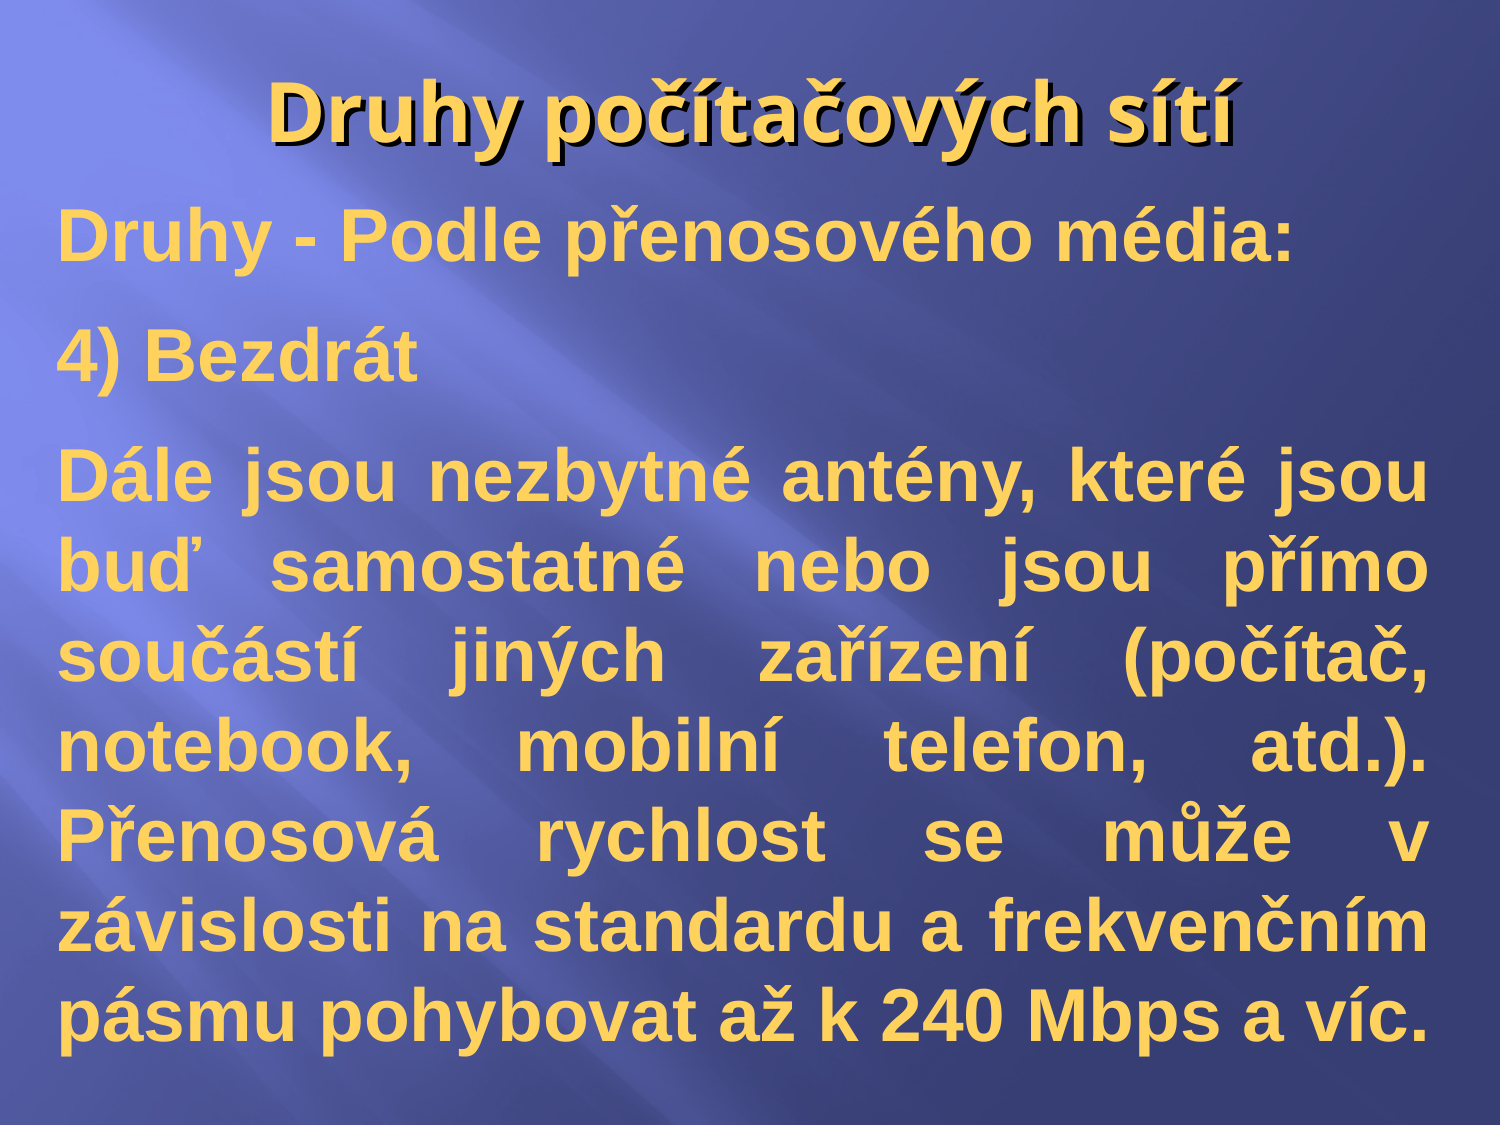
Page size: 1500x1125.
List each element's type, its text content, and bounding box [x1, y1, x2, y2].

text_box Druhy - Podle přenosového média: 4) Bezdrát Dále jsou nezbytné antény, které jsou buď samostatné nebo jsou přímo součástí jiných zařízení (počítač, notebook, mobilní telefon, atd.). Přenosová rychlost se může v závislosti na standardu a frekvenčním pásmu pohybovat až k 240 Mbps a víc. [41, 172, 1459, 1071]
title Druhy počítačových sítí [64, 45, 1436, 172]
